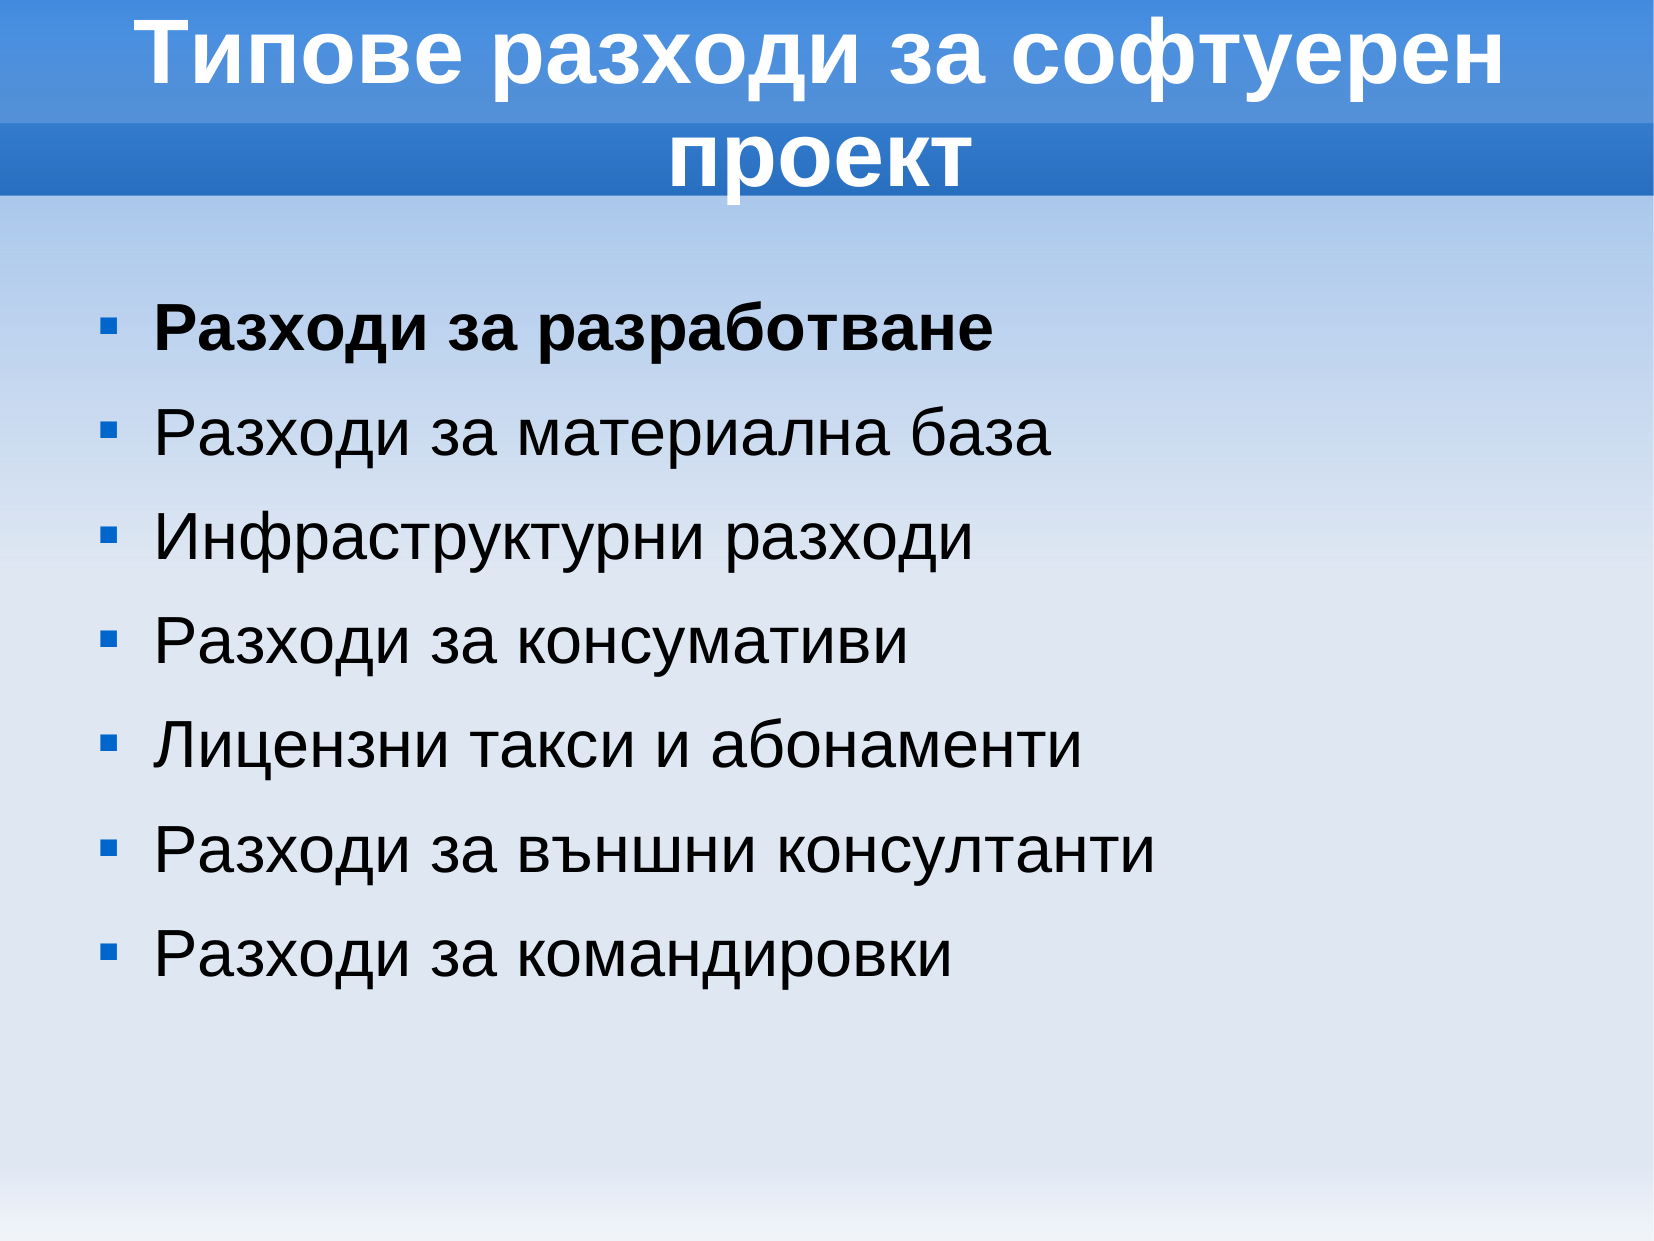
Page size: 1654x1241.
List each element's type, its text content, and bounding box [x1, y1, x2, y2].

picture [0, 0, 1654, 1241]
list Разходи за разработване Разходи за материална база Инфраструктурни разходи Разходи за консумативи Лицензни такси и абонаменти Разходи за външни консултанти Разходи за командировки [82, 290, 1571, 1109]
title Типове разходи за софтуерен проект [76, 0, 1565, 208]
